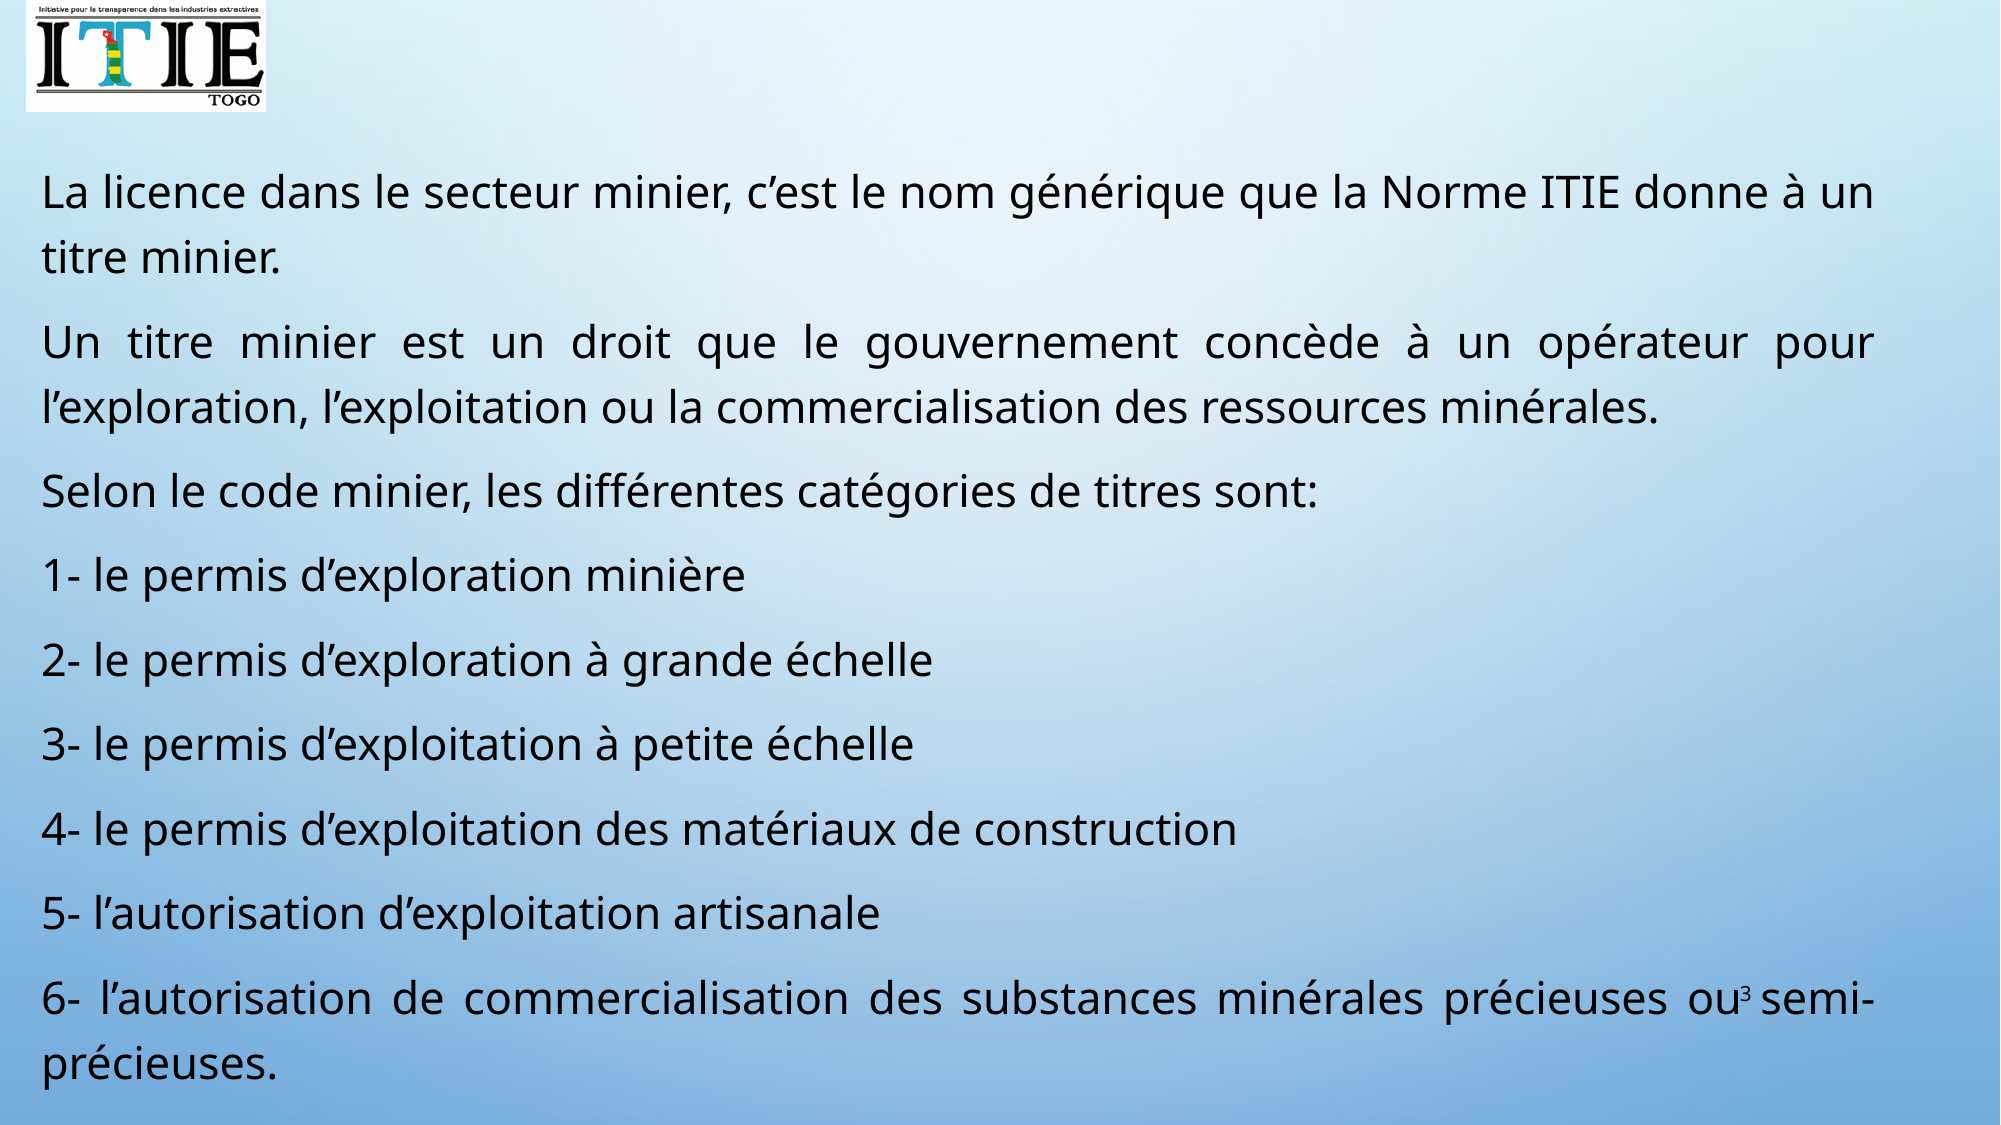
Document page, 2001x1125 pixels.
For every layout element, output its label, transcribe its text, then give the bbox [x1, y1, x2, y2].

picture [26, 0, 266, 112]
text_box [1724, 965, 1851, 1025]
list La licence dans le secteur minier, c’est le nom générique que la Norme ITIE donne à un titre minier. Un titre minier est un droit que le gouvernement concède à un opérateur pour l’exploration, l’exploitation ou la commercialisation des ressources minérales. Selon le code minier, les différentes catégories de titres sont: 1- le permis d’exploration minière 2- le permis d’exploration à grande échelle 3- le permis d’exploitation à petite échelle 4- le permis d’exploitation des matériaux de construction 5- l’autorisation d’exploitation artisanale 6- l’autorisation de commercialisation des substances minérales précieuses ou semi-précieuses. [26, 145, 1974, 1097]
